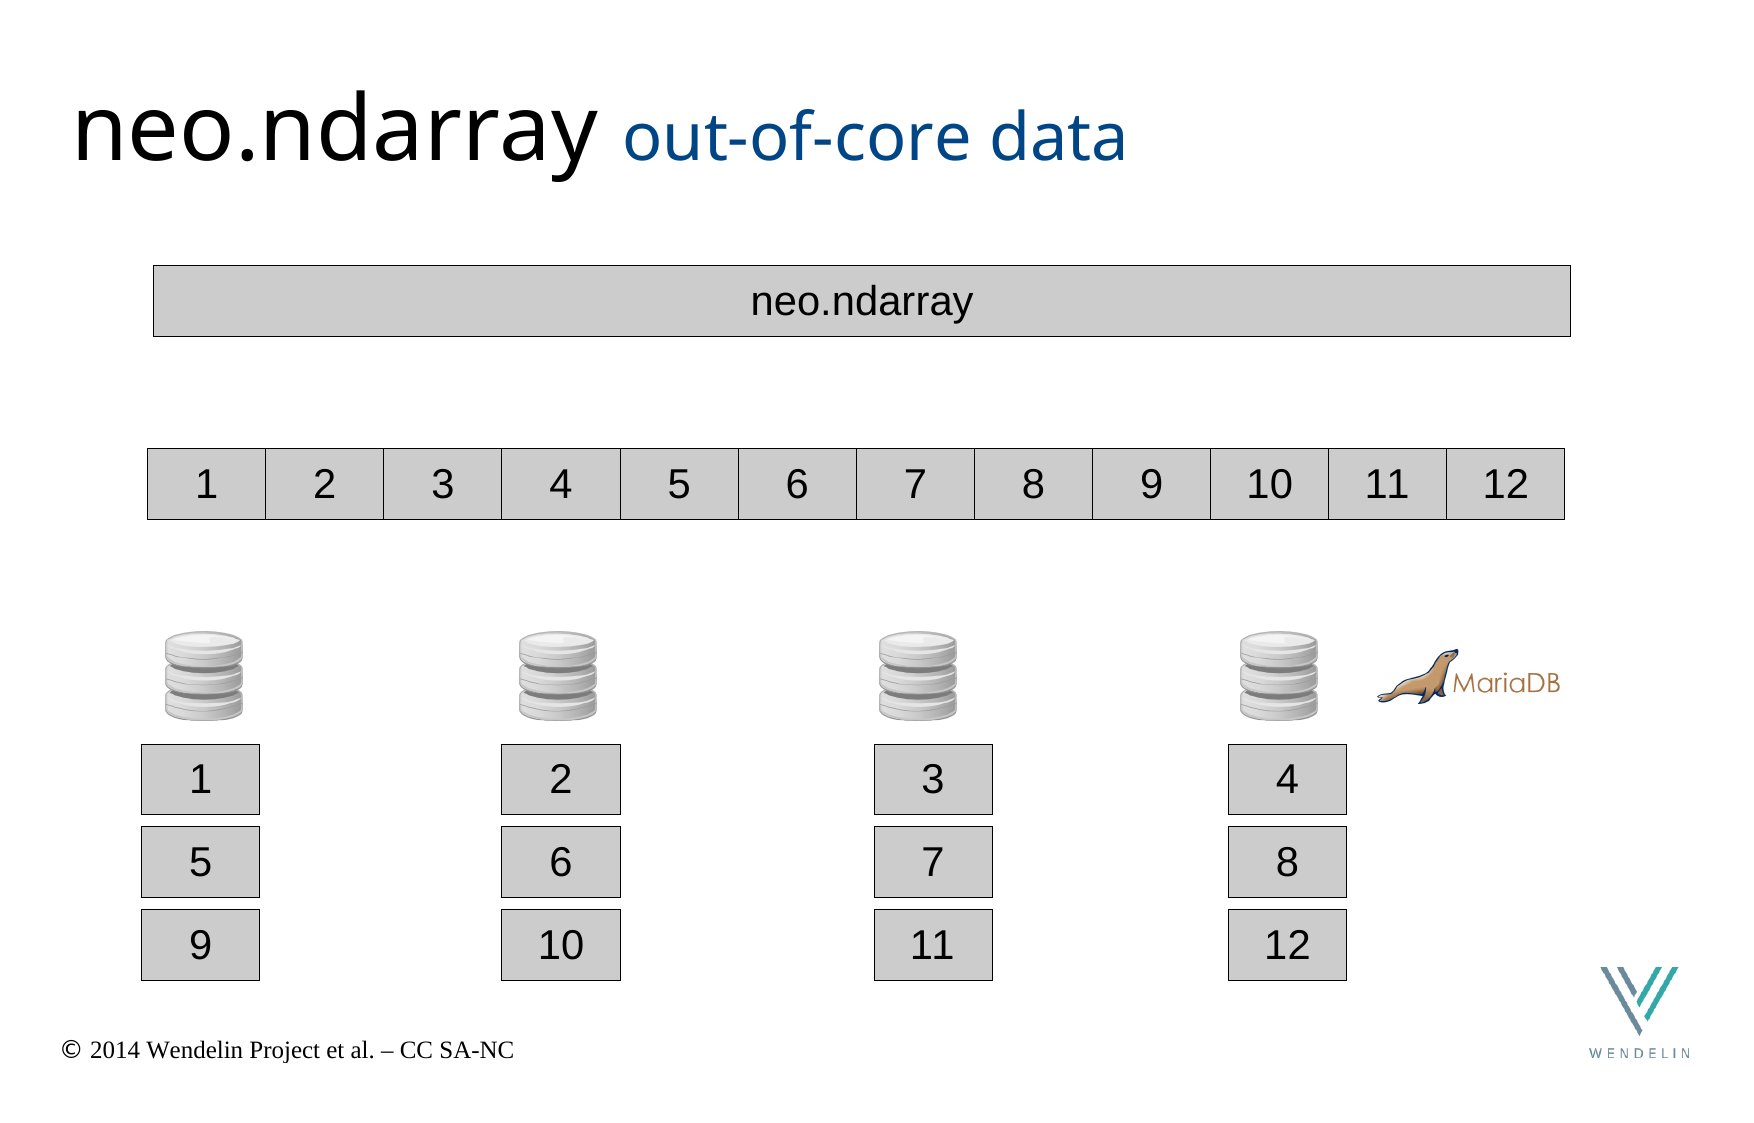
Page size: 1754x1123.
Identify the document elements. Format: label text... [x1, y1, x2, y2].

text_box 4 [1228, 744, 1347, 815]
picture [879, 631, 957, 721]
text_box 10 [1210, 448, 1328, 520]
text_box 6 [501, 826, 621, 898]
text_box 6 [738, 448, 856, 520]
text_box 5 [620, 448, 738, 520]
text_box 2 [501, 744, 621, 815]
text_box 7 [856, 448, 974, 520]
text_box 5 [141, 826, 260, 898]
text_box 12 [1446, 448, 1565, 520]
text_box 8 [1228, 826, 1347, 898]
picture [1589, 967, 1689, 1058]
text_box 9 [141, 909, 260, 981]
text_box 9 [1092, 448, 1210, 520]
text_box 1 [147, 448, 265, 520]
text_box 4 [501, 448, 620, 520]
text_box 11 [1328, 448, 1446, 520]
title neo.ndarray out-of-core data [71, 63, 1707, 187]
text_box 3 [383, 448, 501, 520]
text_box 3 [874, 744, 993, 815]
text_box 10 [501, 909, 621, 981]
picture [519, 631, 597, 721]
text_box 12 [1228, 909, 1347, 981]
text_box 1 [141, 744, 260, 815]
text_box neo.ndarray [153, 265, 1571, 337]
text_box 2 [265, 448, 383, 520]
text_box 11 [874, 909, 993, 981]
text_box 7 [874, 826, 993, 898]
picture [1377, 649, 1560, 704]
picture [165, 631, 243, 721]
picture [1240, 631, 1318, 721]
text_box 8 [974, 448, 1092, 520]
